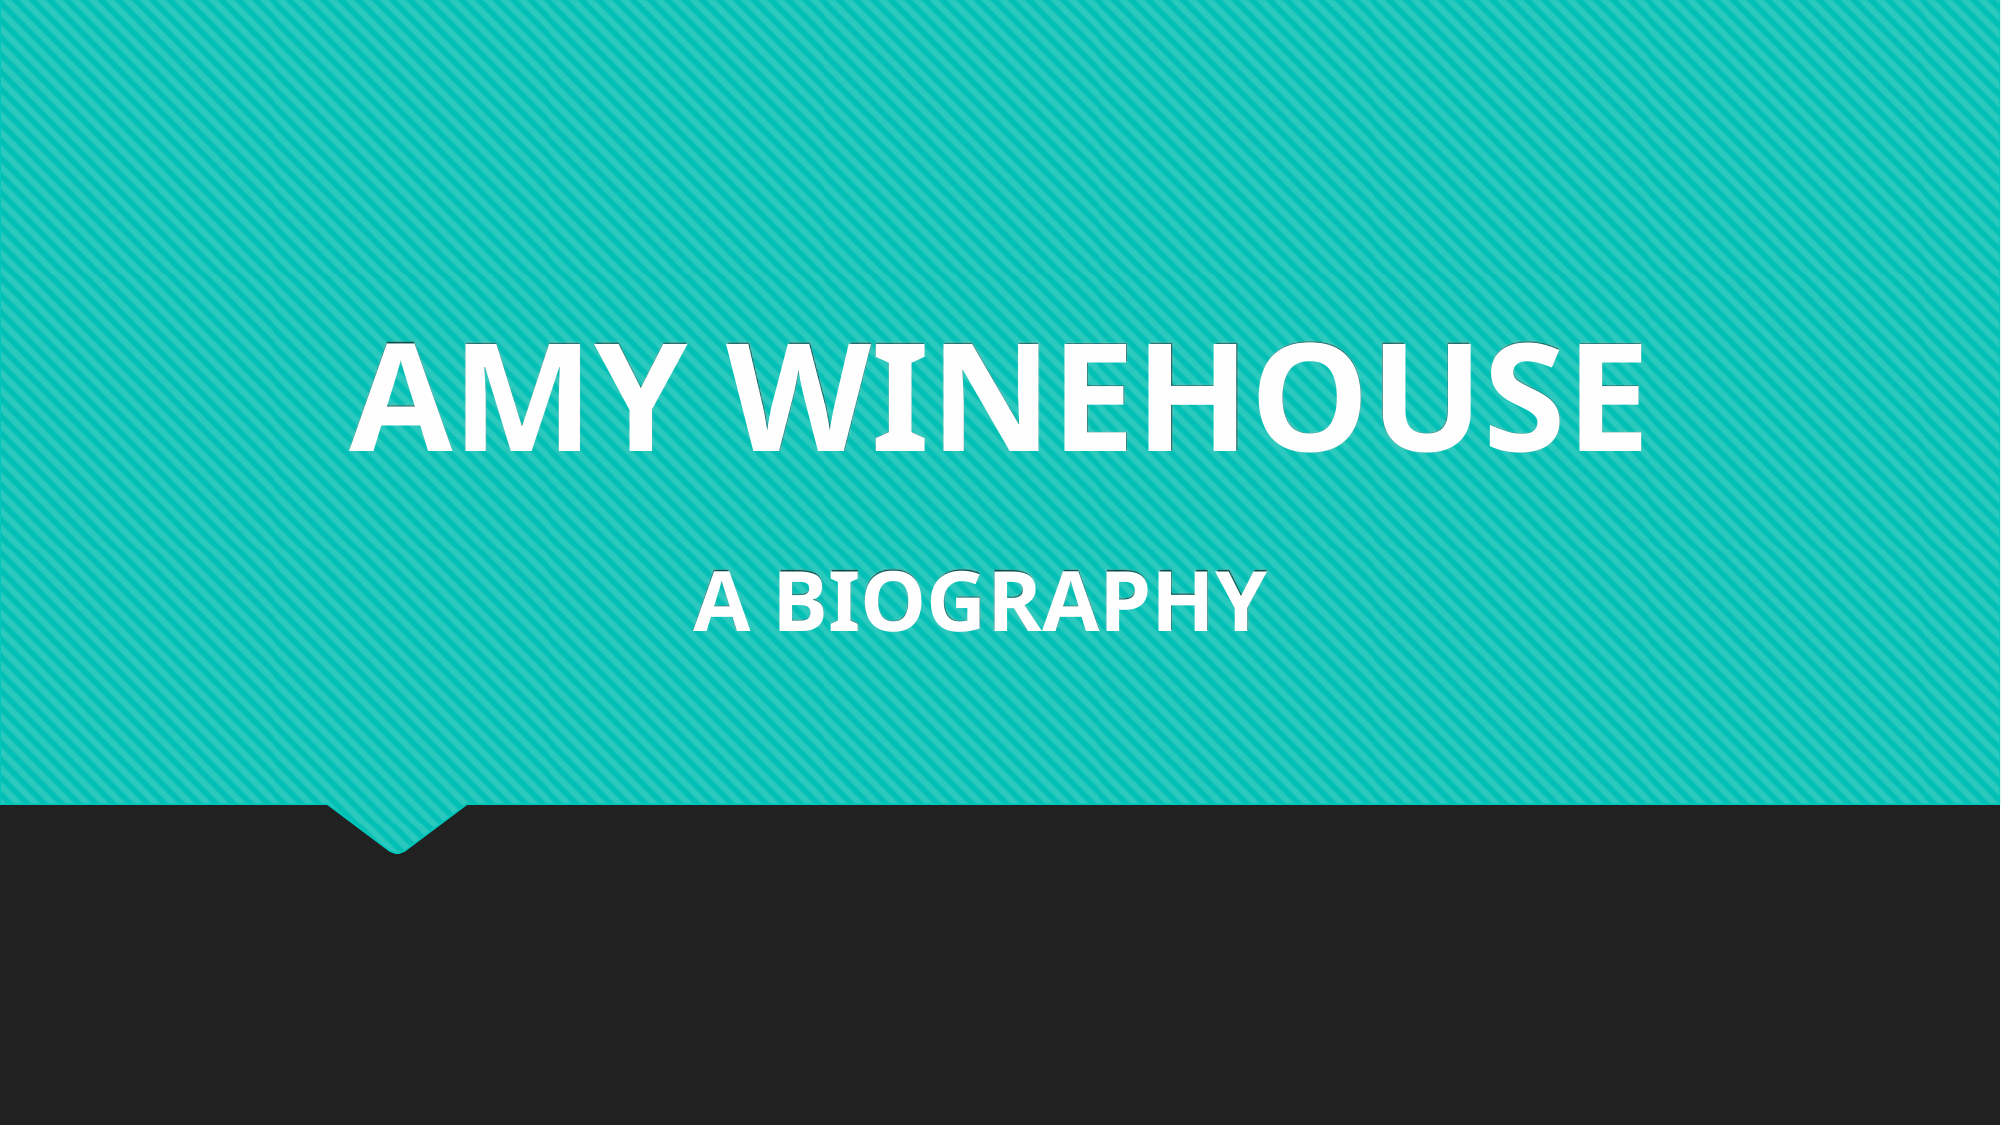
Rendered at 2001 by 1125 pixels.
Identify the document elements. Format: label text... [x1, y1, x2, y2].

title AMY WINEHOUSE A BIOGRAPHY [132, 237, 1868, 726]
picture [1, 1, 1999, 852]
